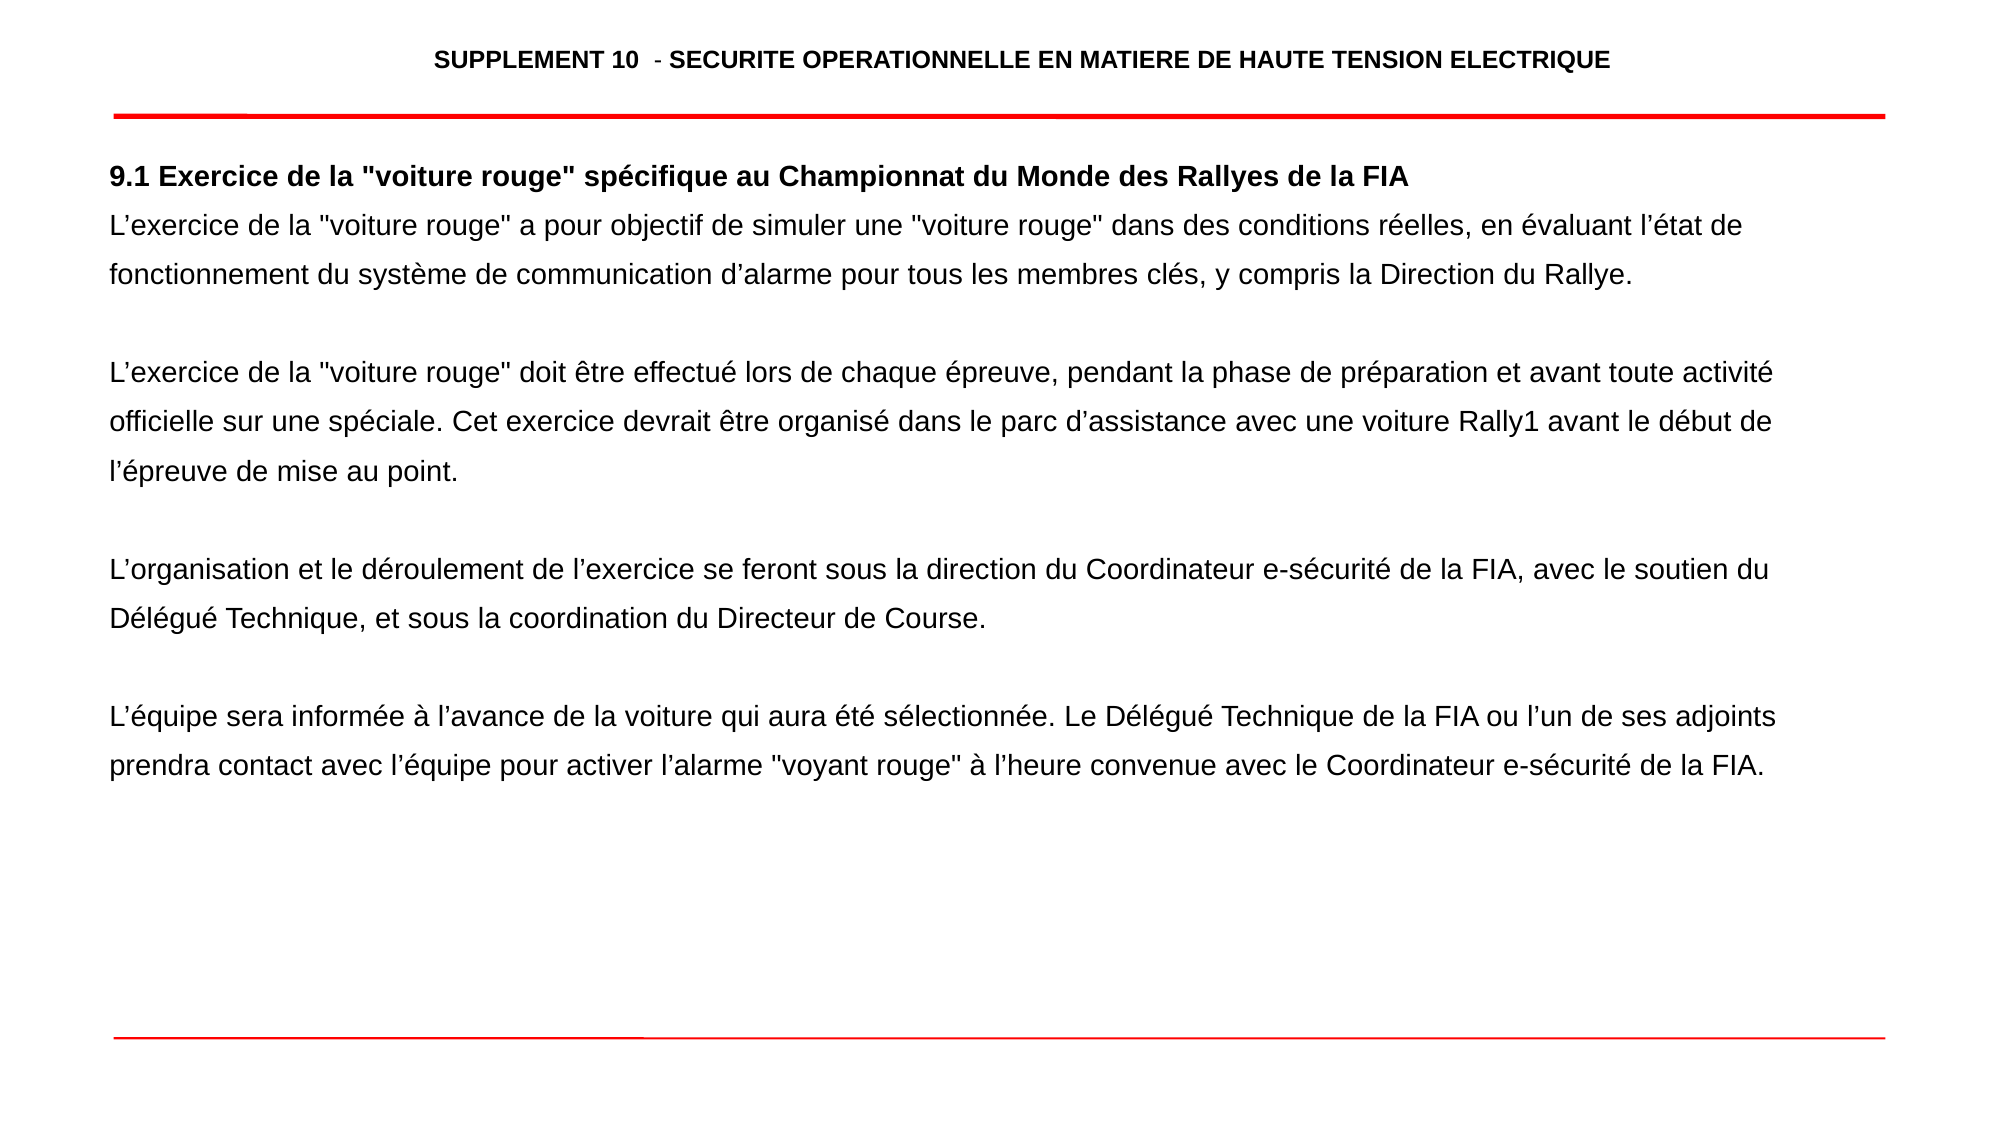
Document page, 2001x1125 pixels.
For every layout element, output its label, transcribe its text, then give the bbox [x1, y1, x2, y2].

text_box SUPPLEMENT 10 - SECURITE OPERATIONNELLE EN MATIERE DE HAUTE TENSION ELECTRIQUE [173, 38, 1895, 82]
text_box 9.1 Exercice de la "voiture rouge" spécifique au Championnat du Monde des Rallyes de la FIA L’exercice de la "voiture rouge" a pour objectif de simuler une "voiture rouge" dans des conditions réelles, en évaluant l’état de fonctionnement du système de communication d’alarme pour tous les membres clés, y compris la Direction du Rallye. L’exercice de la "voiture rouge" doit être effectué lors de chaque épreuve, pendant la phase de préparation et avant toute activité officielle sur une spéciale. Cet exercice devrait être organisé dans le parc d’assistance avec une voiture Rally1 avant le début de l’épreuve de mise au point. L’organisation et le déroulement de l’exercice se feront sous la direction du Coordinateur e-sécurité de la FIA, avec le soutien du Délégué Technique, et sous la coordination du Directeur de Course. L’équipe sera informée à l’avance de la voiture qui aura été sélectionnée. Le Délégué Technique de la FIA ou l’un de ses adjoints prendra contact avec l’équipe pour activer l’alarme "voyant rouge" à l’heure convenue avec le Coordinateur e-sécurité de la FIA. [94, 135, 1867, 790]
